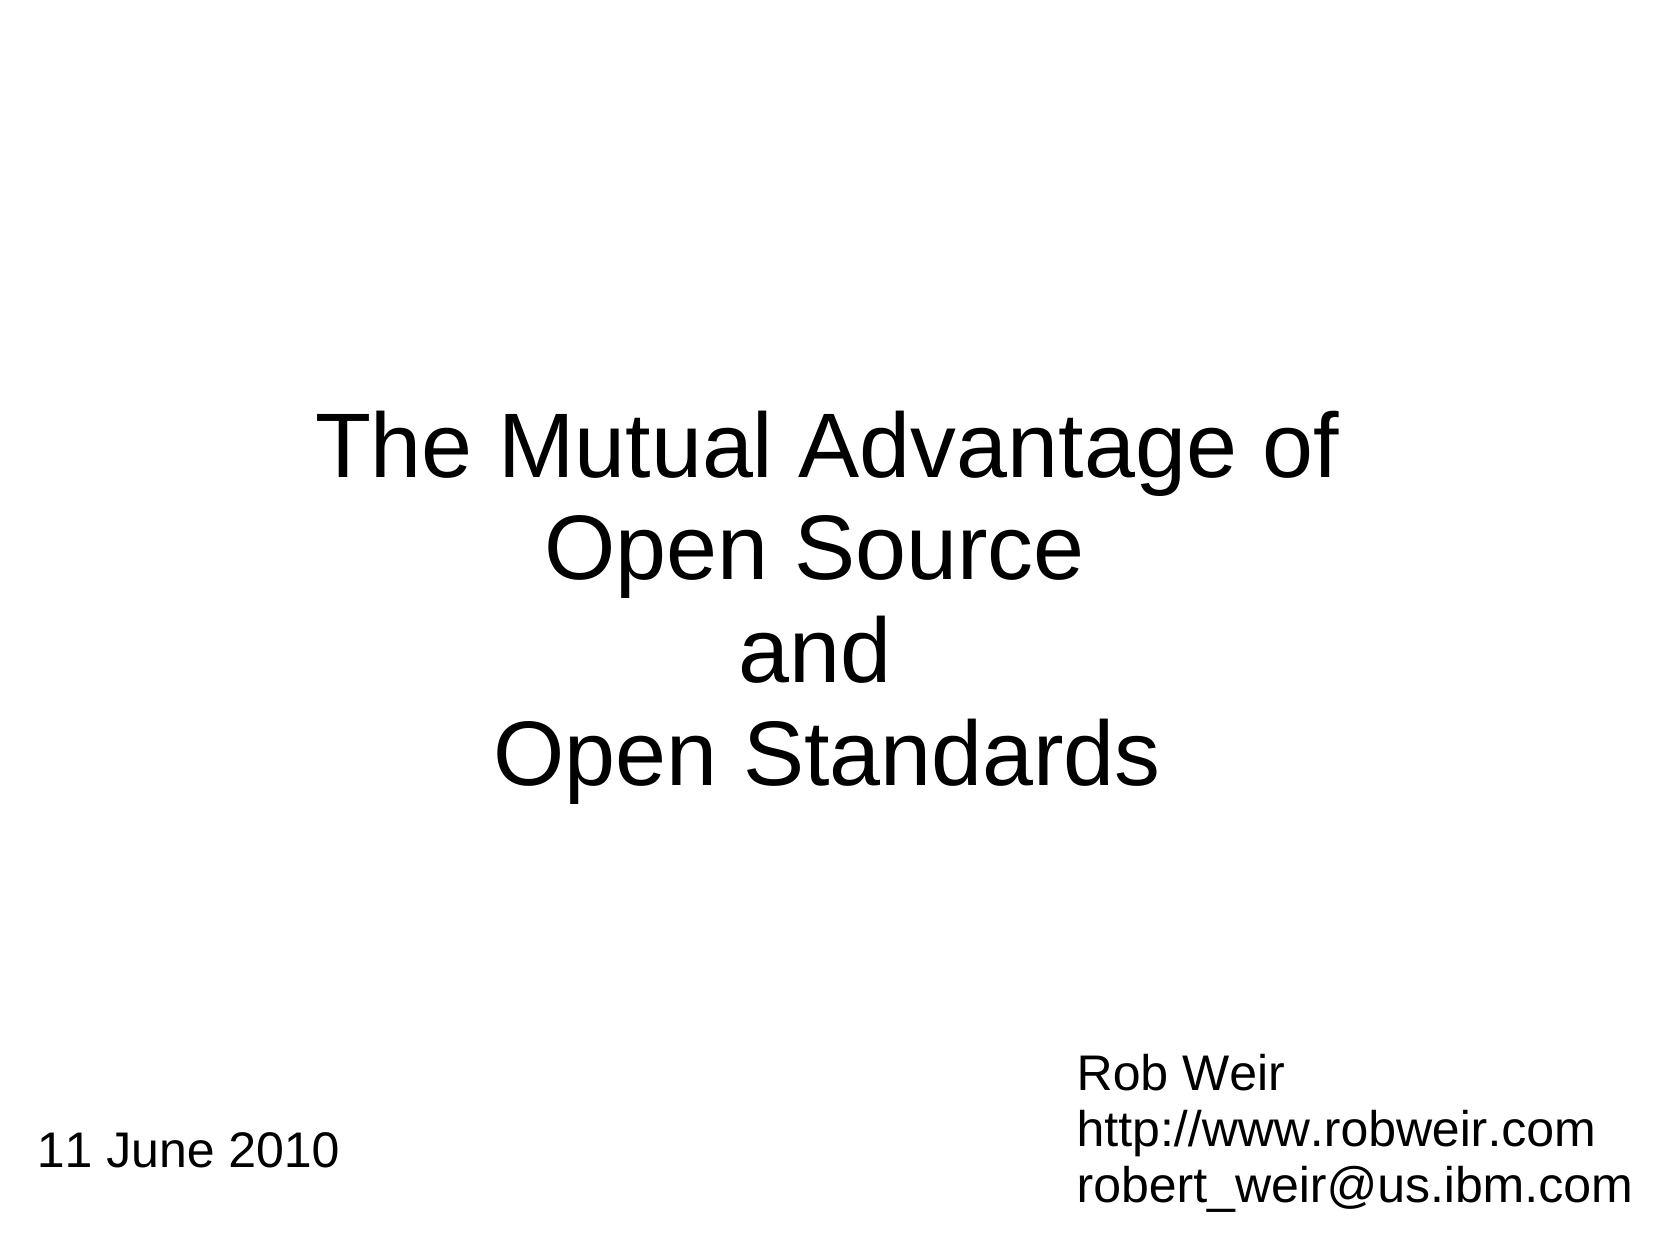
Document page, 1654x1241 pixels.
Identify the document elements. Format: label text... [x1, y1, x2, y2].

text_box Rob Weir http://www.robweir.com robert_weir@us.ibm.com [1076, 1045, 1629, 1215]
title The Mutual Advantage of Open Source and Open Standards [121, 290, 1534, 910]
text_box 11 June 2010 [36, 1122, 342, 1179]
